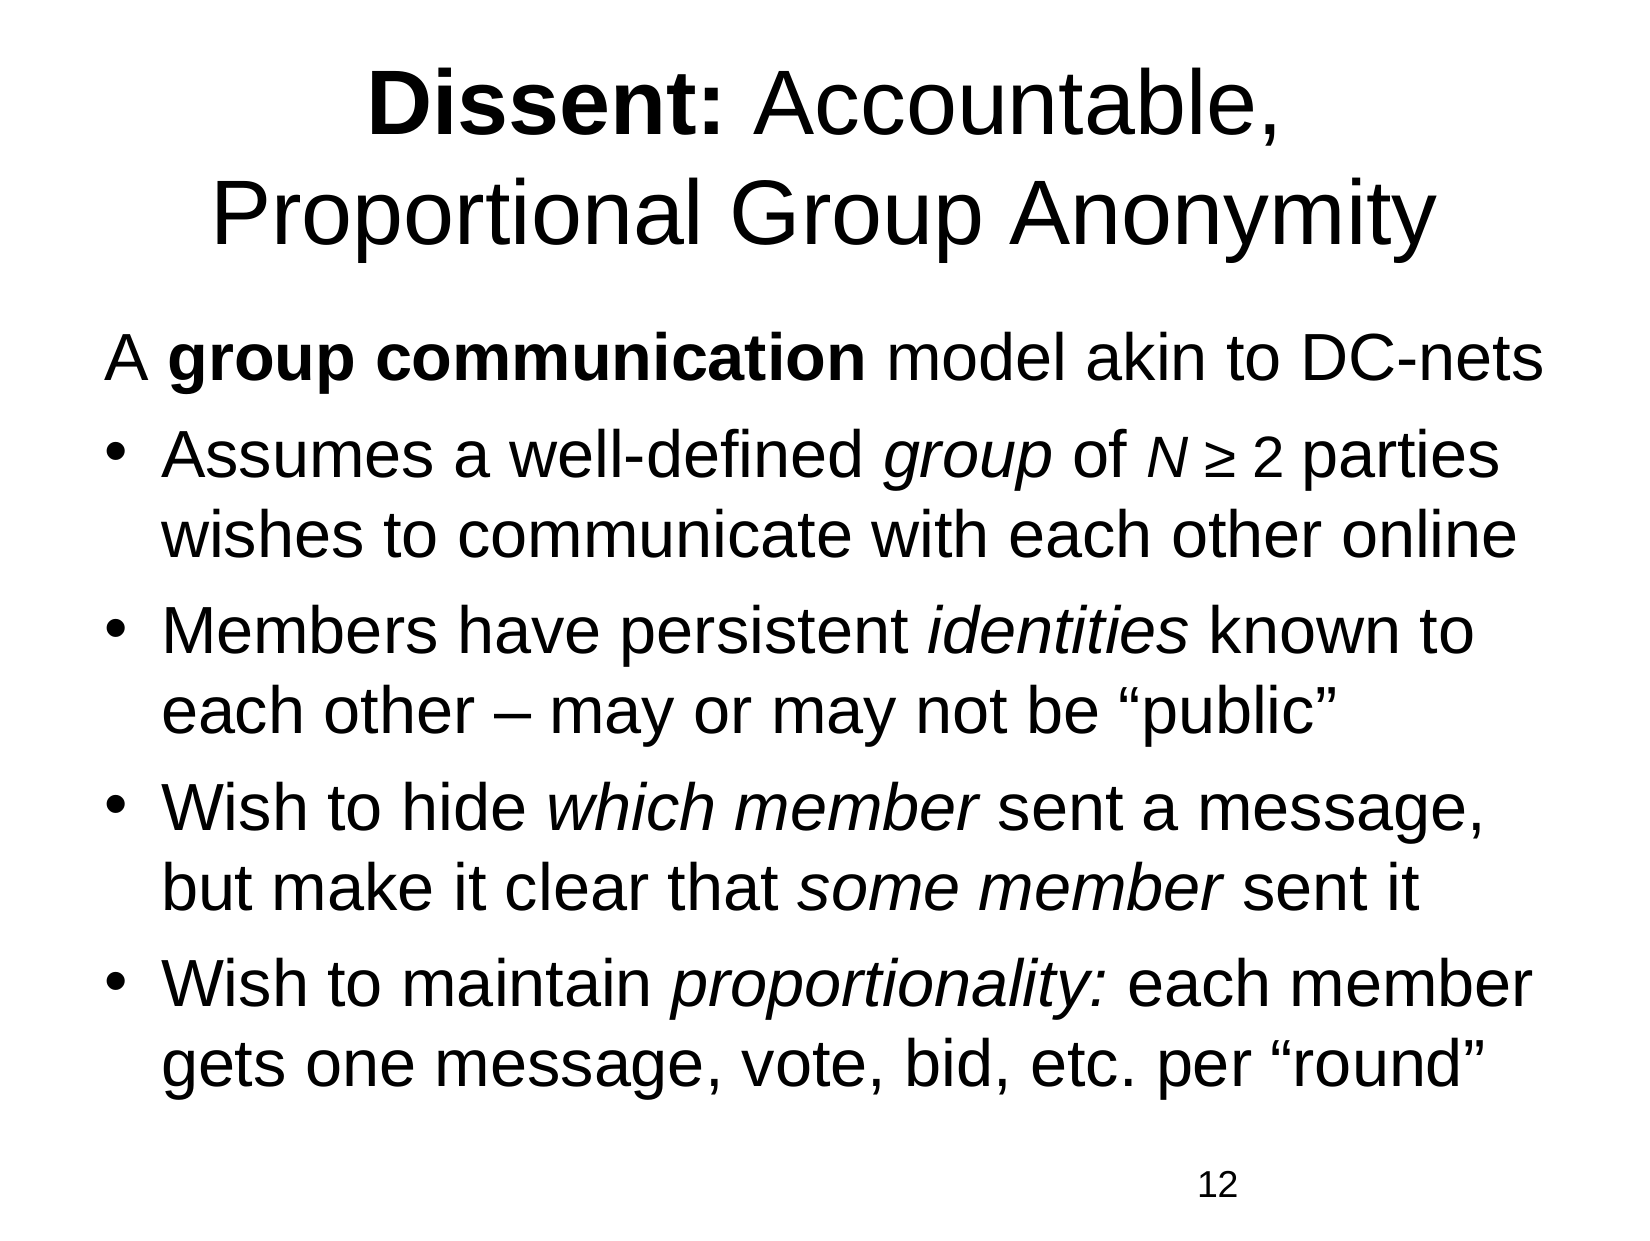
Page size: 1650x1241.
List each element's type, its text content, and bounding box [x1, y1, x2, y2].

title Dissent: Accountable, Proportional Group Anonymity [82, 35, 1568, 271]
list A group communication model akin to DC-nets Assumes a well-defined group of N ≥ 2 parties wishes to communicate with each other online Members have persistent identities known to each other – may or may not be “public” Wish to hide which member sent a message, but make it clear that some member sent it Wish to maintain proportionality: each member gets one message, vote, bid, etc. per “round” [90, 306, 1576, 1126]
